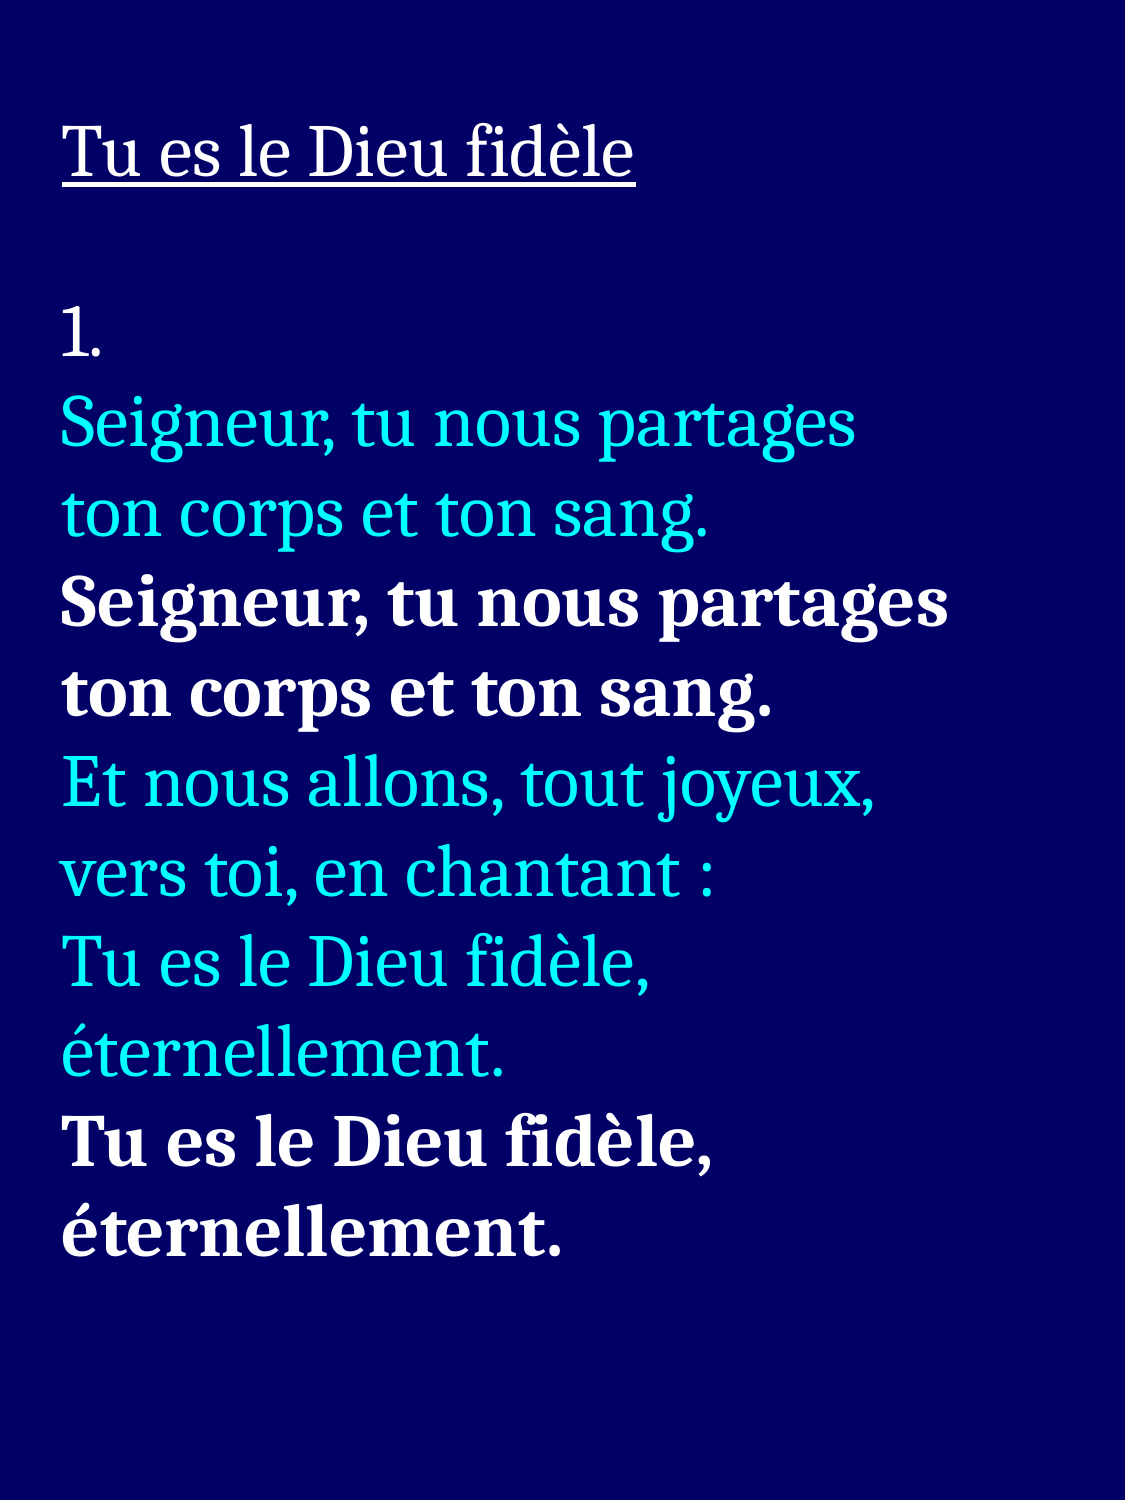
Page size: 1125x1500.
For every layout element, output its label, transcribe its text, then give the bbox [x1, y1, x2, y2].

text_box Tu es le Dieu fidèle 1. Seigneur, tu nous partages ton corps et ton sang. Seigneur, tu nous partages ton corps et ton sang. Et nous allons, tout joyeux, vers toi, en chantant : Tu es le Dieu fidèle, éternellement. Tu es le Dieu fidèle, éternellement. [47, 94, 1125, 1398]
